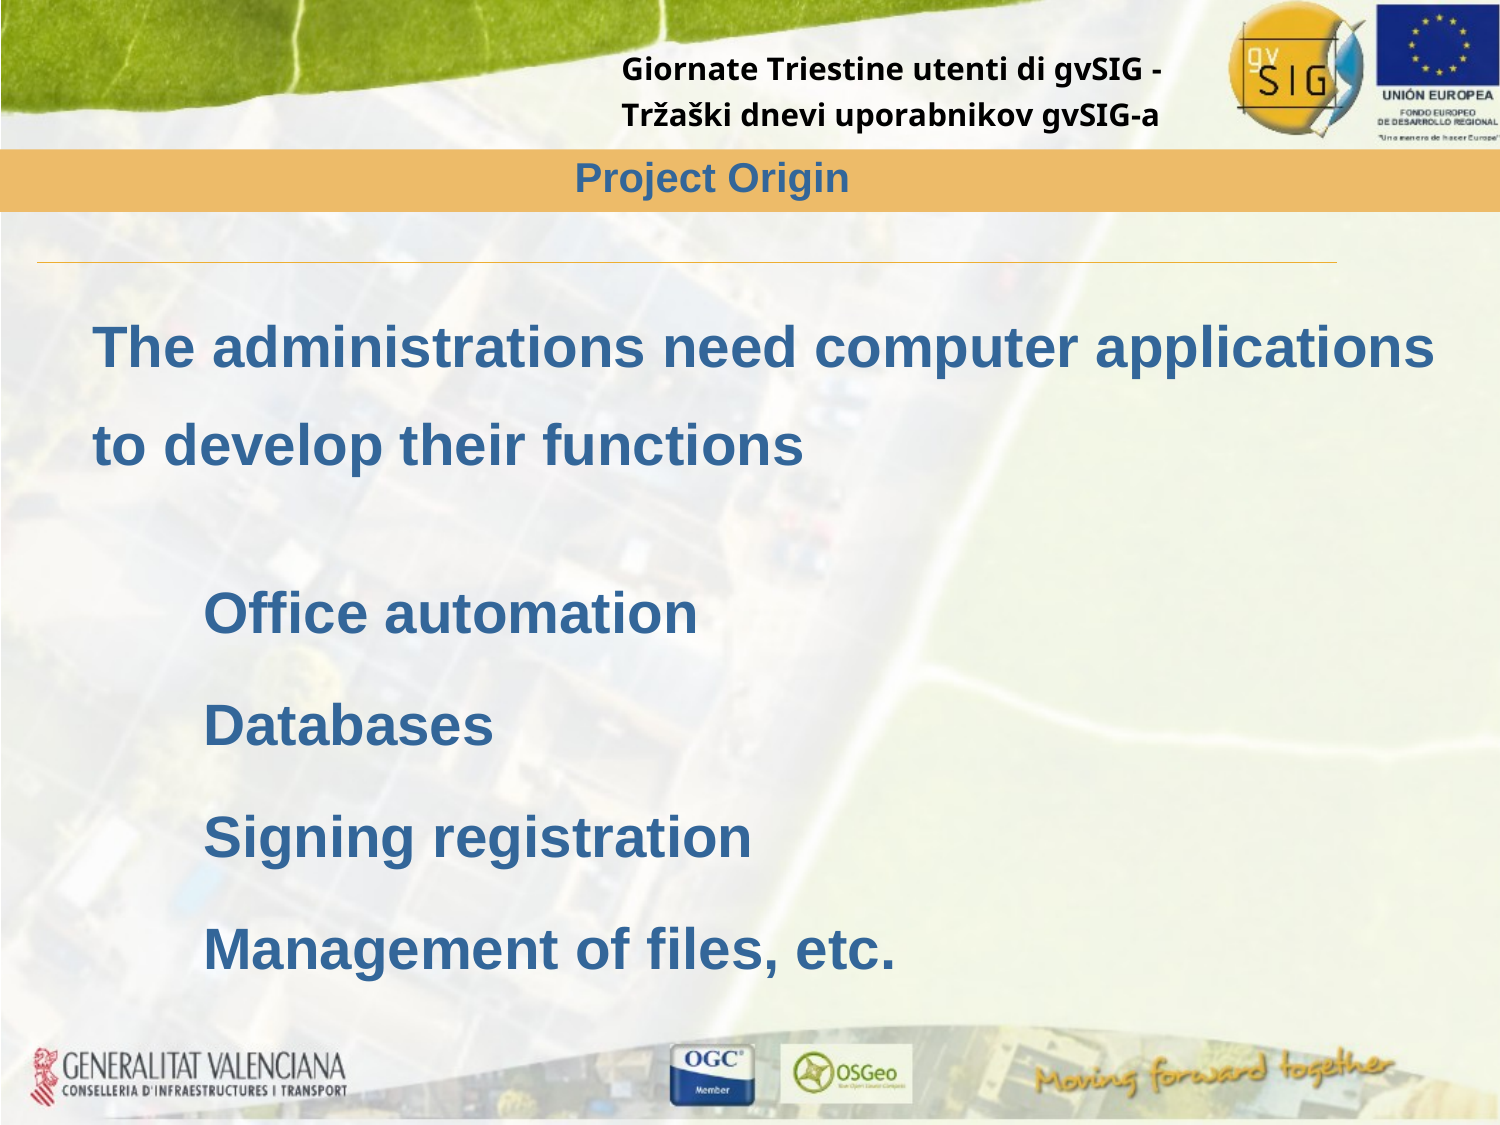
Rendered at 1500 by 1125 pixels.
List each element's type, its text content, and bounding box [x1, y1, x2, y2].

picture [1, 0, 1500, 149]
list The administrations need computer applications to develop their functions Office automation Databases Signing registration Management of files, etc. [92, 282, 1439, 1044]
picture [1, 212, 1500, 1125]
text_box Project Origin [0, 149, 1426, 219]
